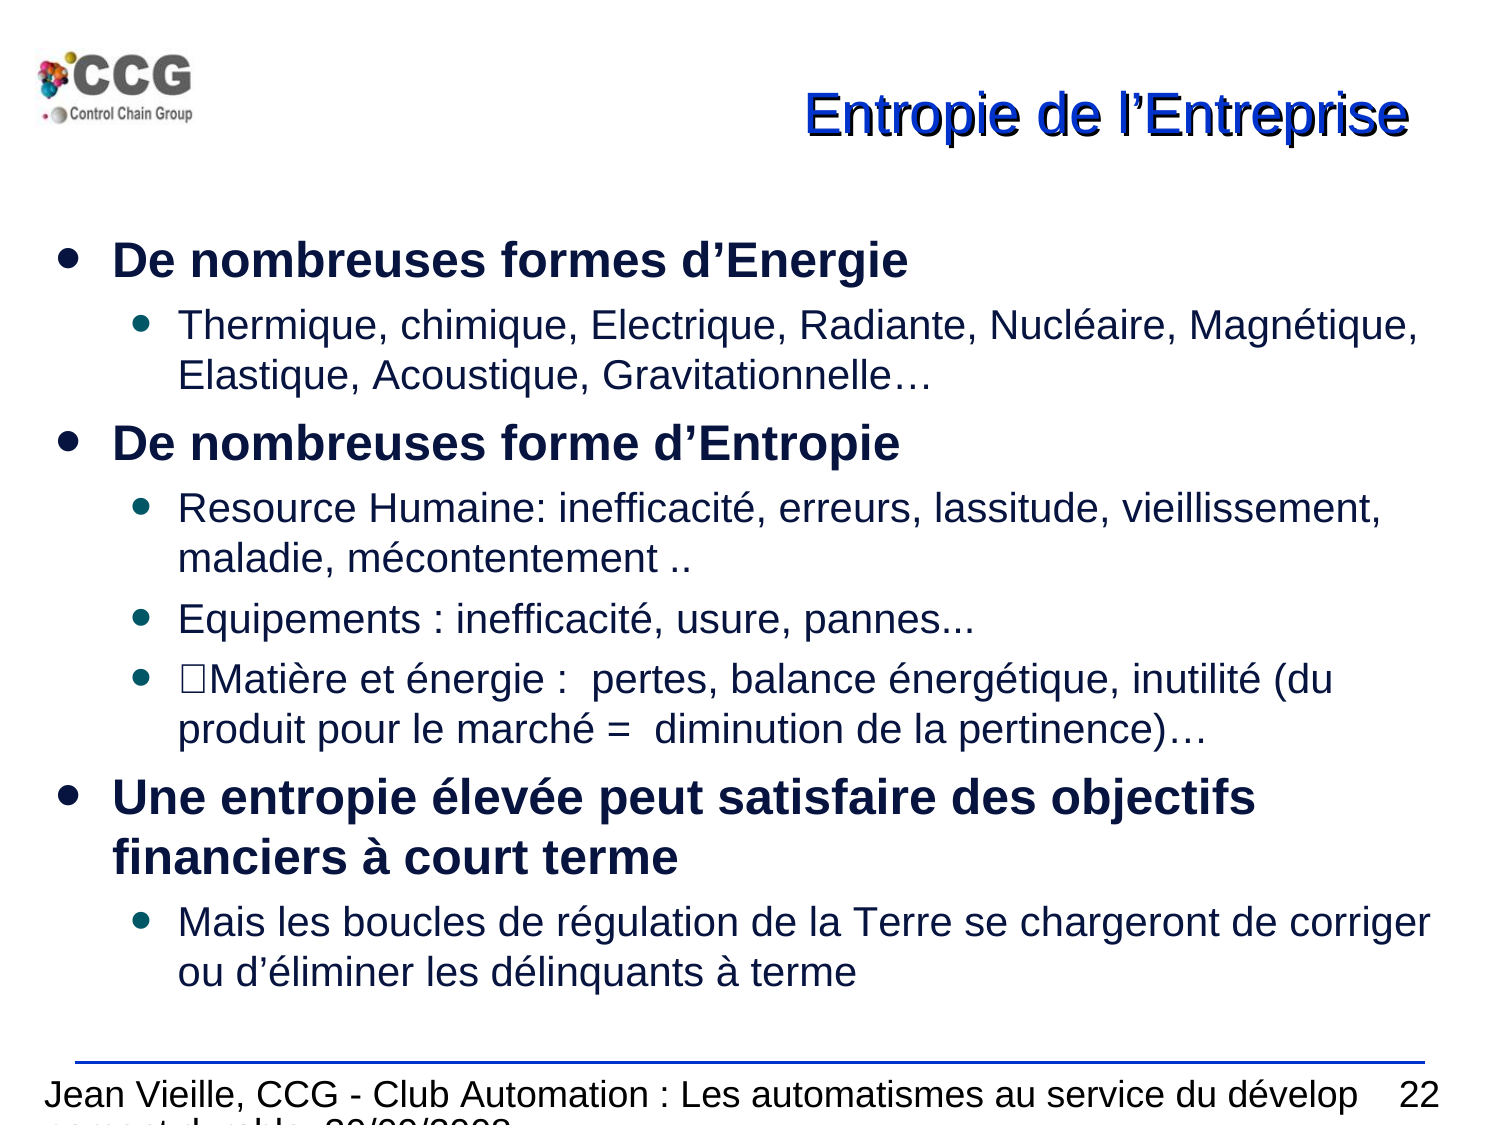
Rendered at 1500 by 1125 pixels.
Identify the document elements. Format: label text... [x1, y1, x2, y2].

picture [35, 48, 195, 129]
title Entropie de l’Entreprise [236, 45, 1426, 176]
list De nombreuses formes d’Energie Thermique, chimique, Electrique, Radiante, Nucléaire, Magnétique, Elastique, Acoustique, Gravitationnelle… De nombreuses forme d’Entropie Resource Humaine: inefficacité, erreurs, lassitude, vieillissement, maladie, mécontentement .. Equipements : inefficacité, usure, pannes... Matière et énergie : pertes, balance énergétique, inutilité (du produit pour le marché = diminution de la pertinence)… Une entropie élevée peut satisfaire des objectifs financiers à court terme Mais les boucles de régulation de la Terre se chargeront de corriger ou d’éliminer les délinquants à terme [41, 220, 1459, 1041]
